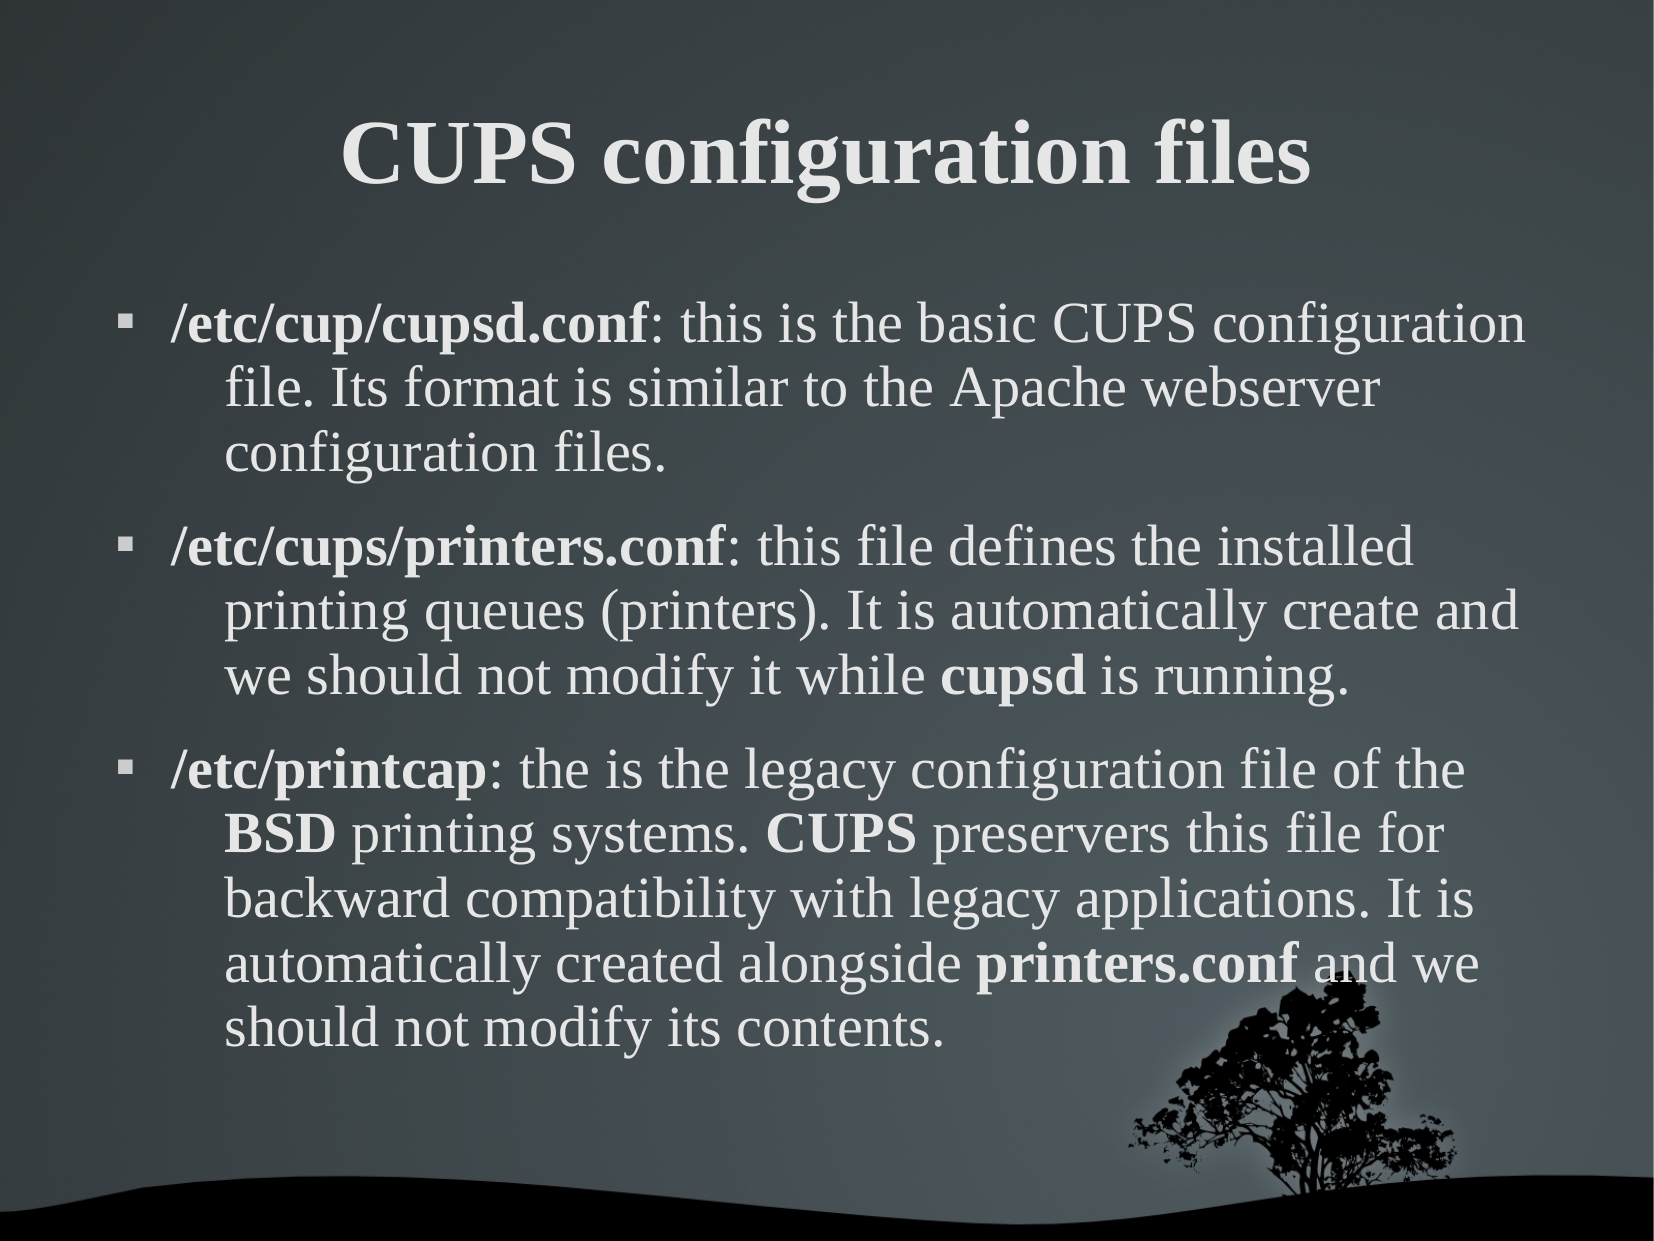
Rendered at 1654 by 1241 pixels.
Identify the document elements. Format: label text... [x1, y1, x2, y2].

title CUPS configuration files [82, 49, 1571, 257]
list /etc/cup/cupsd.conf: this is the basic CUPS configuration file. Its format is similar to the Apache webserver configuration files. /etc/cups/printers.conf: this file defines the installed printing queues (printers). It is automatically create and we should not modify it while cupsd is running. /etc/printcap: the is the legacy configuration file of the BSD printing systems. CUPS preservers this file for backward compatibility with legacy applications. It is automatically created alongside printers.conf and we should not modify its contents. [82, 290, 1571, 1233]
picture [0, 0, 1654, 1241]
